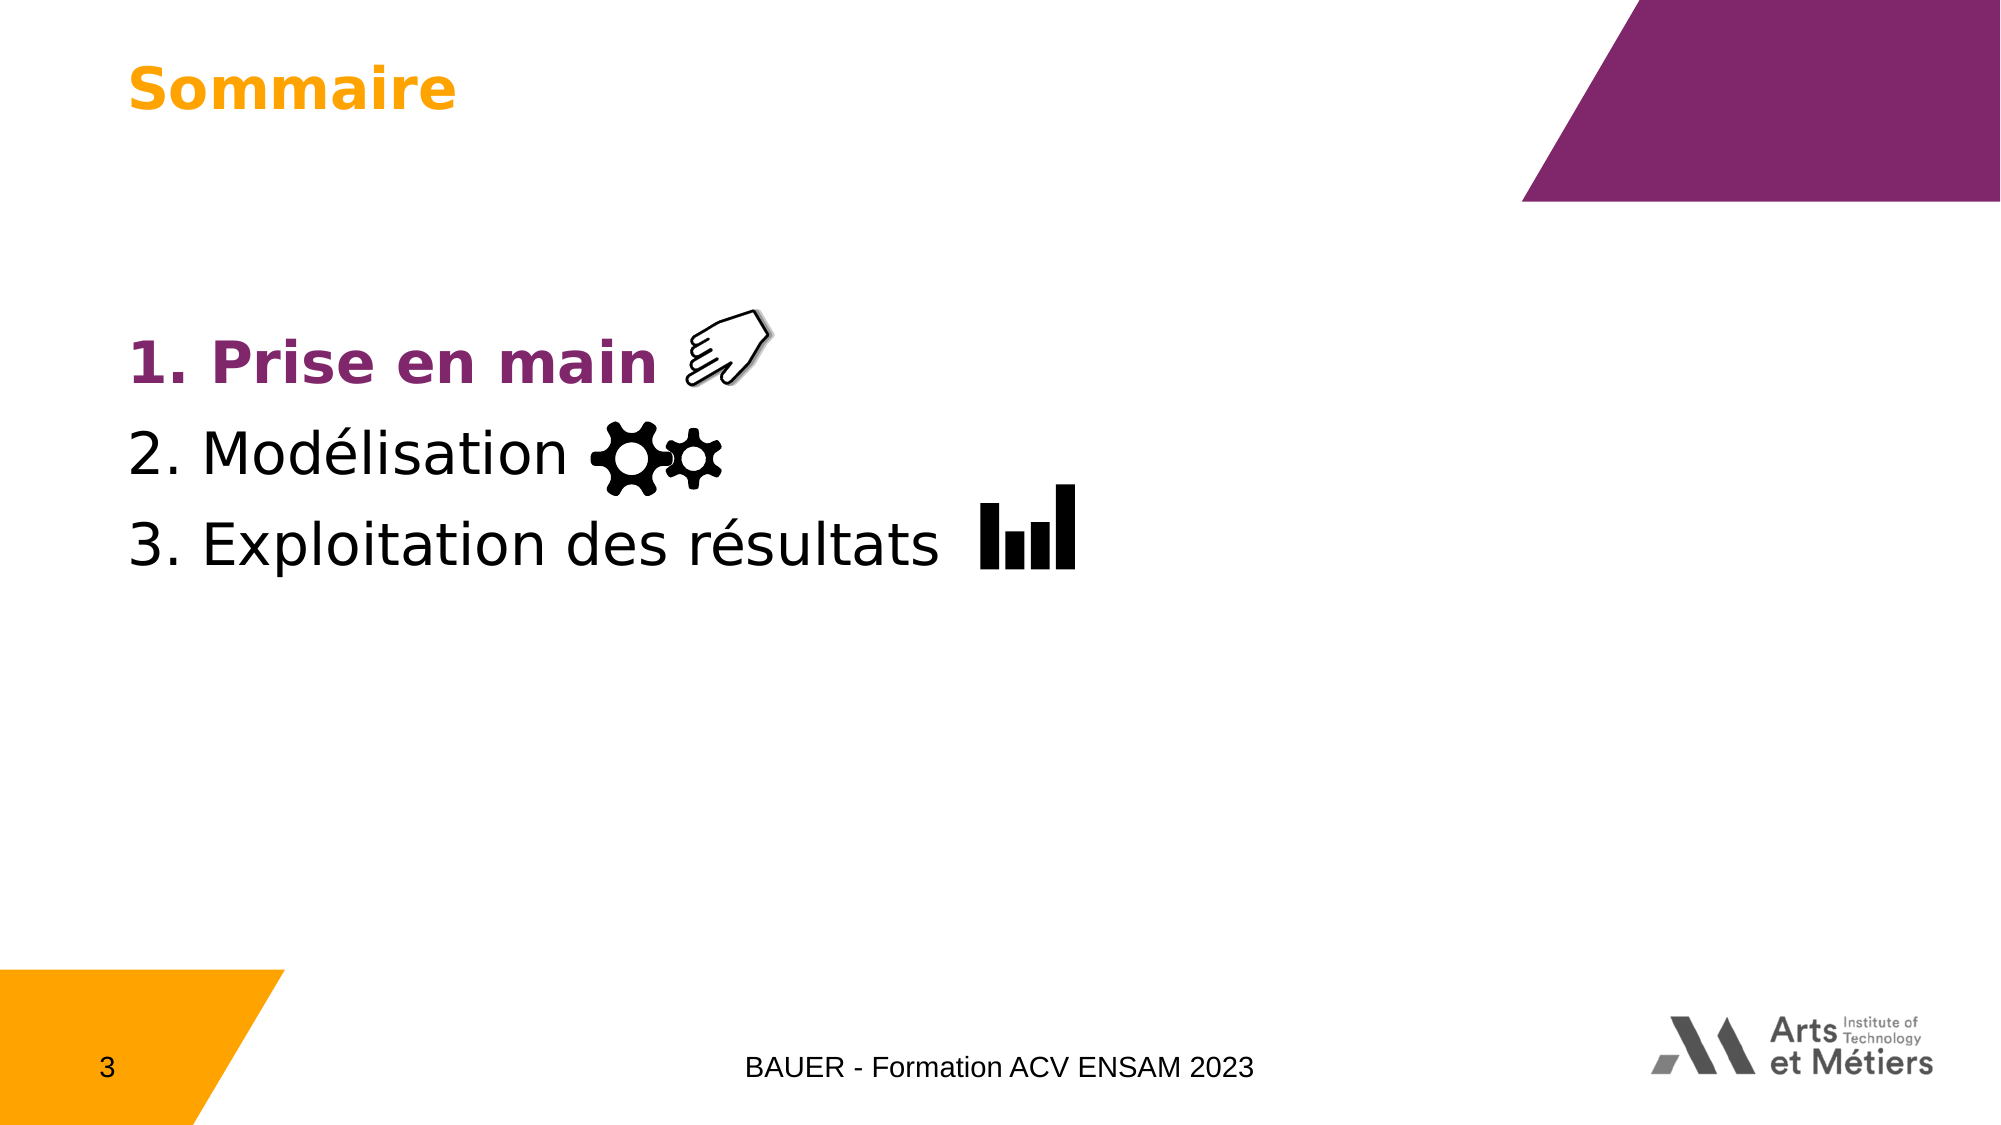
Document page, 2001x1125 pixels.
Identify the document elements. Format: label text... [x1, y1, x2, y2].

list Prise en main Modélisation Exploitation des résultats [112, 227, 1938, 937]
picture [1631, 997, 1952, 1093]
text_box [1030, 522, 1050, 570]
picture [590, 221, 876, 497]
text_box [980, 503, 1000, 570]
text_box [1005, 531, 1025, 570]
title Sommaire [112, 51, 1253, 166]
text_box [1055, 484, 1075, 570]
